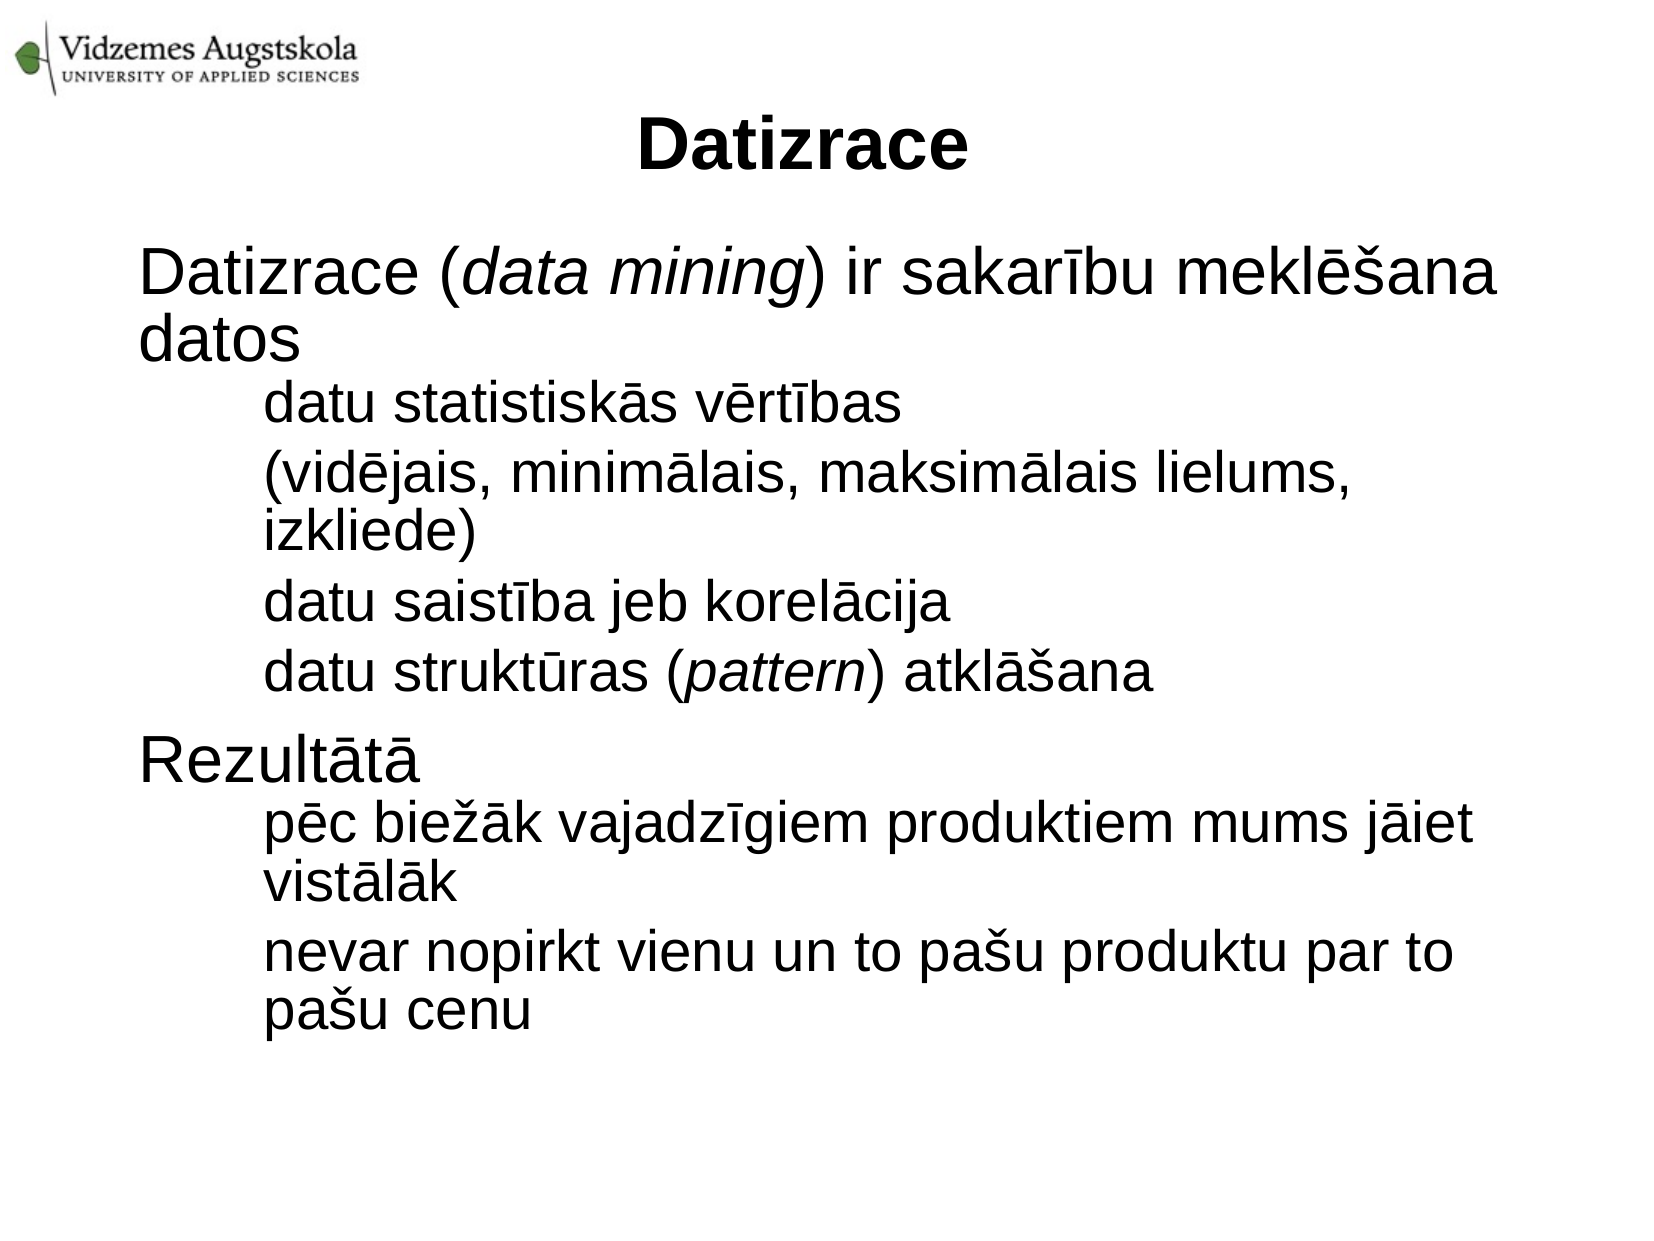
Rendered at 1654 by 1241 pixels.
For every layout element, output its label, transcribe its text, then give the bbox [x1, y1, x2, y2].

picture [5, 2, 368, 113]
list Datizrace (data mining) ir sakarību meklēšana datos datu statistiskās vērtības (vidējais, minimālais, maksimālais lielums, izkliede) datu saistība jeb korelācija datu struktūras (pattern) atklāšana Rezultātā pēc biežāk vajadzīgiem produktiem mums jāiet vistālāk nevar nopirkt vienu un to pašu produktu par to pašu cenu [82, 236, 1569, 1107]
title Datizrace [94, 103, 1512, 188]
